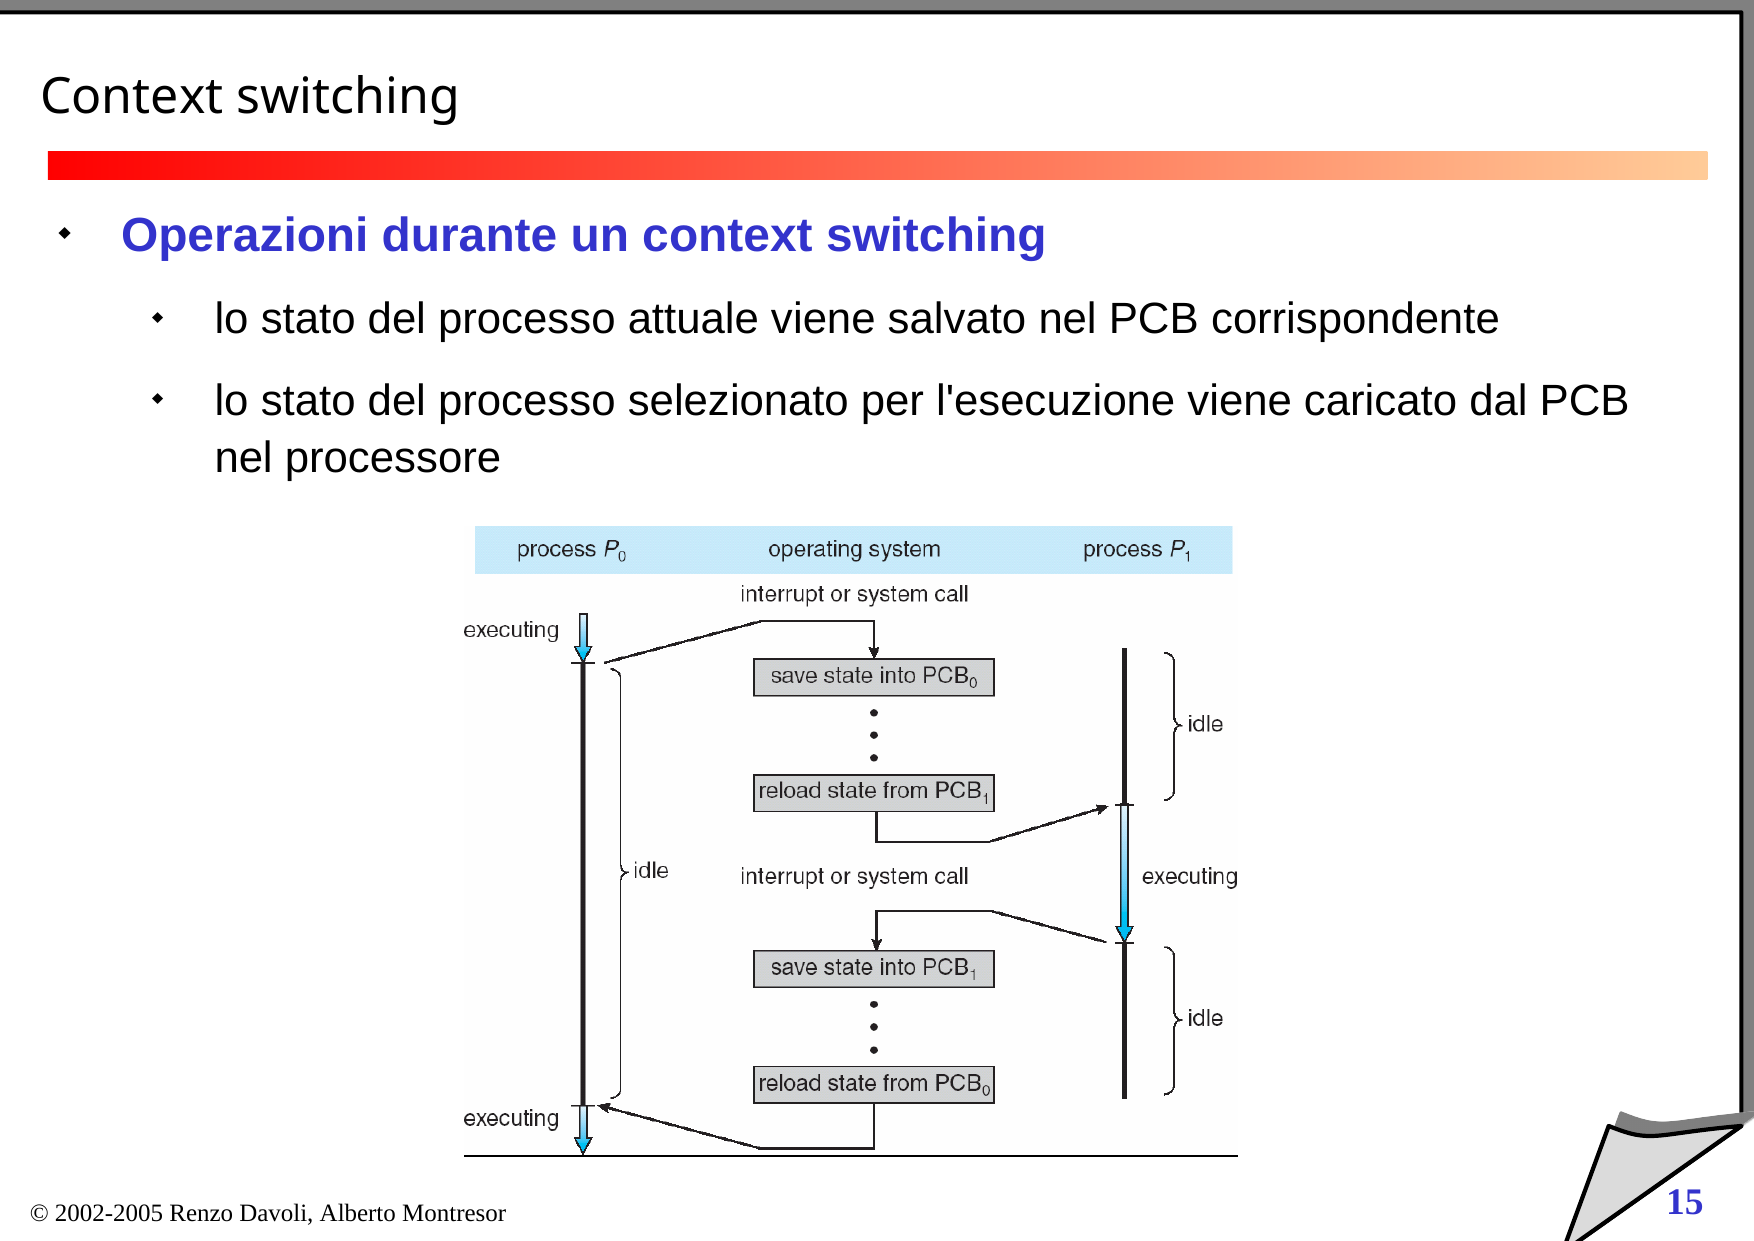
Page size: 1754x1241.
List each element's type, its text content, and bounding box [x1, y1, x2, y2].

list Operazioni durante un context switching lo stato del processo attuale viene salvato nel PCB corrispondente lo stato del processo selezionato per l'esecuzione viene caricato dal PCB nel processore [58, 206, 1696, 815]
title Context switching [40, 49, 1714, 144]
picture [383, 497, 1405, 1182]
